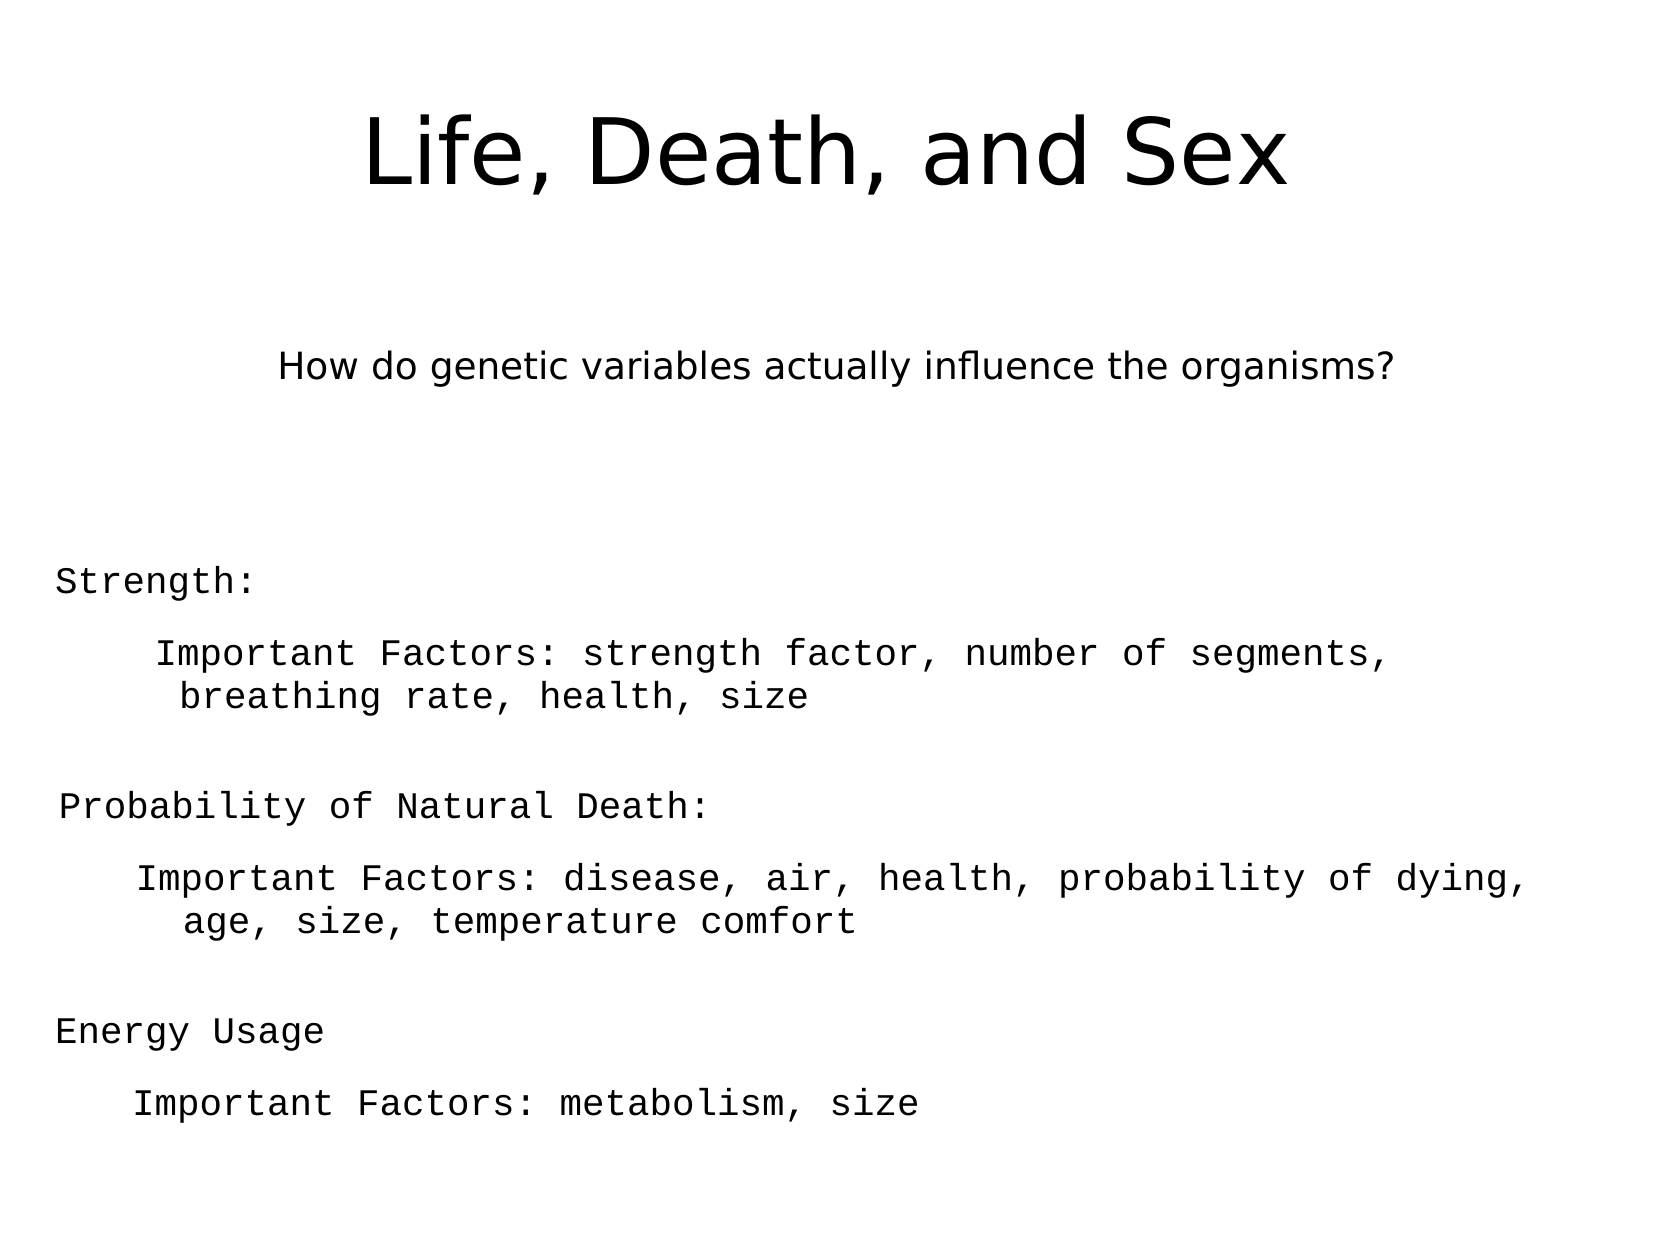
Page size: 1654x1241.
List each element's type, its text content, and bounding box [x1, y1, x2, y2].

list Energy Usage Important Factors: metabolism, size [37, 1012, 1609, 1163]
list Probability of Natural Death: Important Factors: disease, air, health, probability of dying, age, size, temperature comfort [41, 787, 1613, 945]
list Strength: Important Factors: strength factor, number of segments, breathing rate, health, size [37, 562, 1609, 751]
title Life, Death, and Sex [82, 49, 1571, 257]
text_box How do genetic variables actually influence the organisms? [262, 337, 1389, 396]
